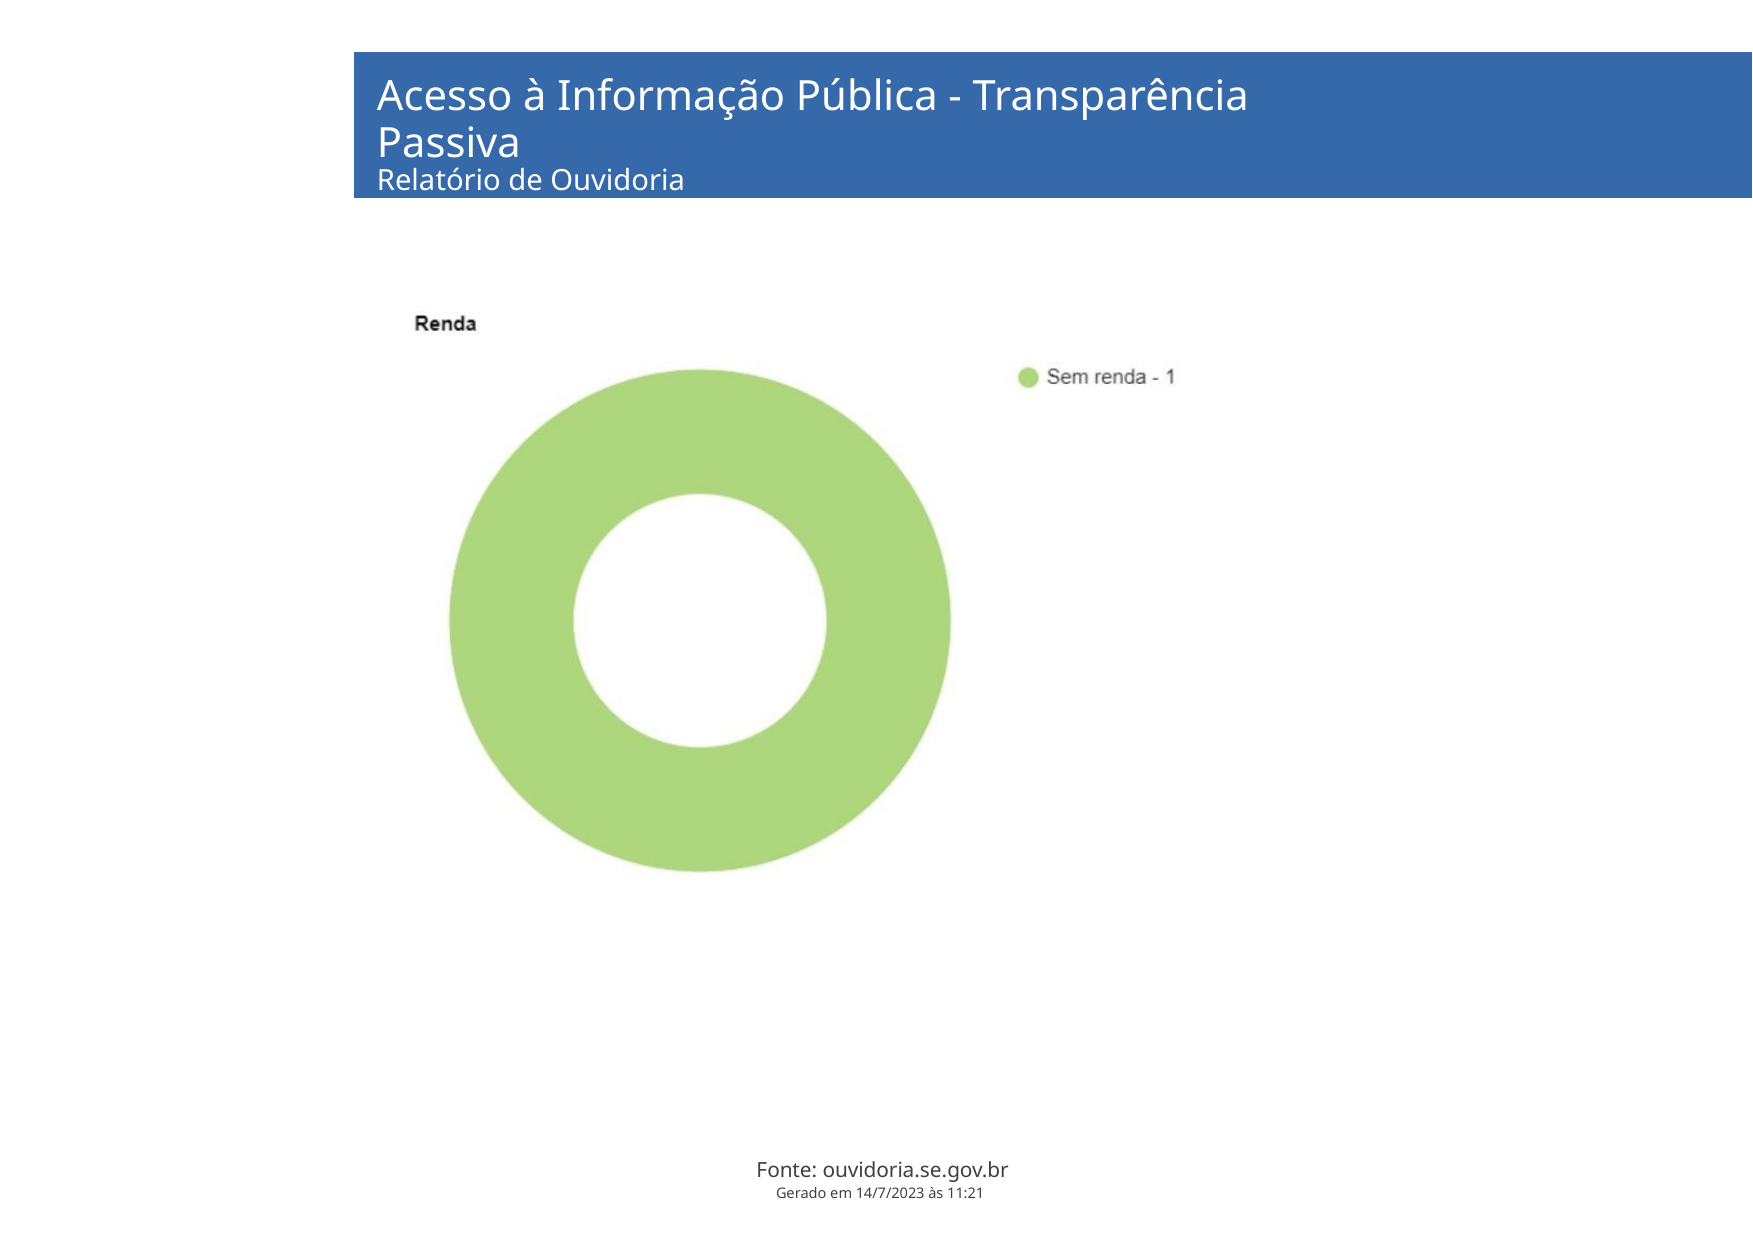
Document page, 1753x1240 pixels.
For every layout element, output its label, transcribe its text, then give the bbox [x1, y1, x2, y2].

text_box Fonte: ouvidoria.se.gov.br Gerado em 14/7/2023 às 11:21 [756, 1158, 1023, 1202]
text_box [354, 52, 1752, 198]
text_box Acesso à Informação Pública - Transparência Passiva Relatório de Ouvidoria SETUR - Março a Março de 2023 [376, 72, 1403, 228]
text_box [155, 211, 1599, 1028]
